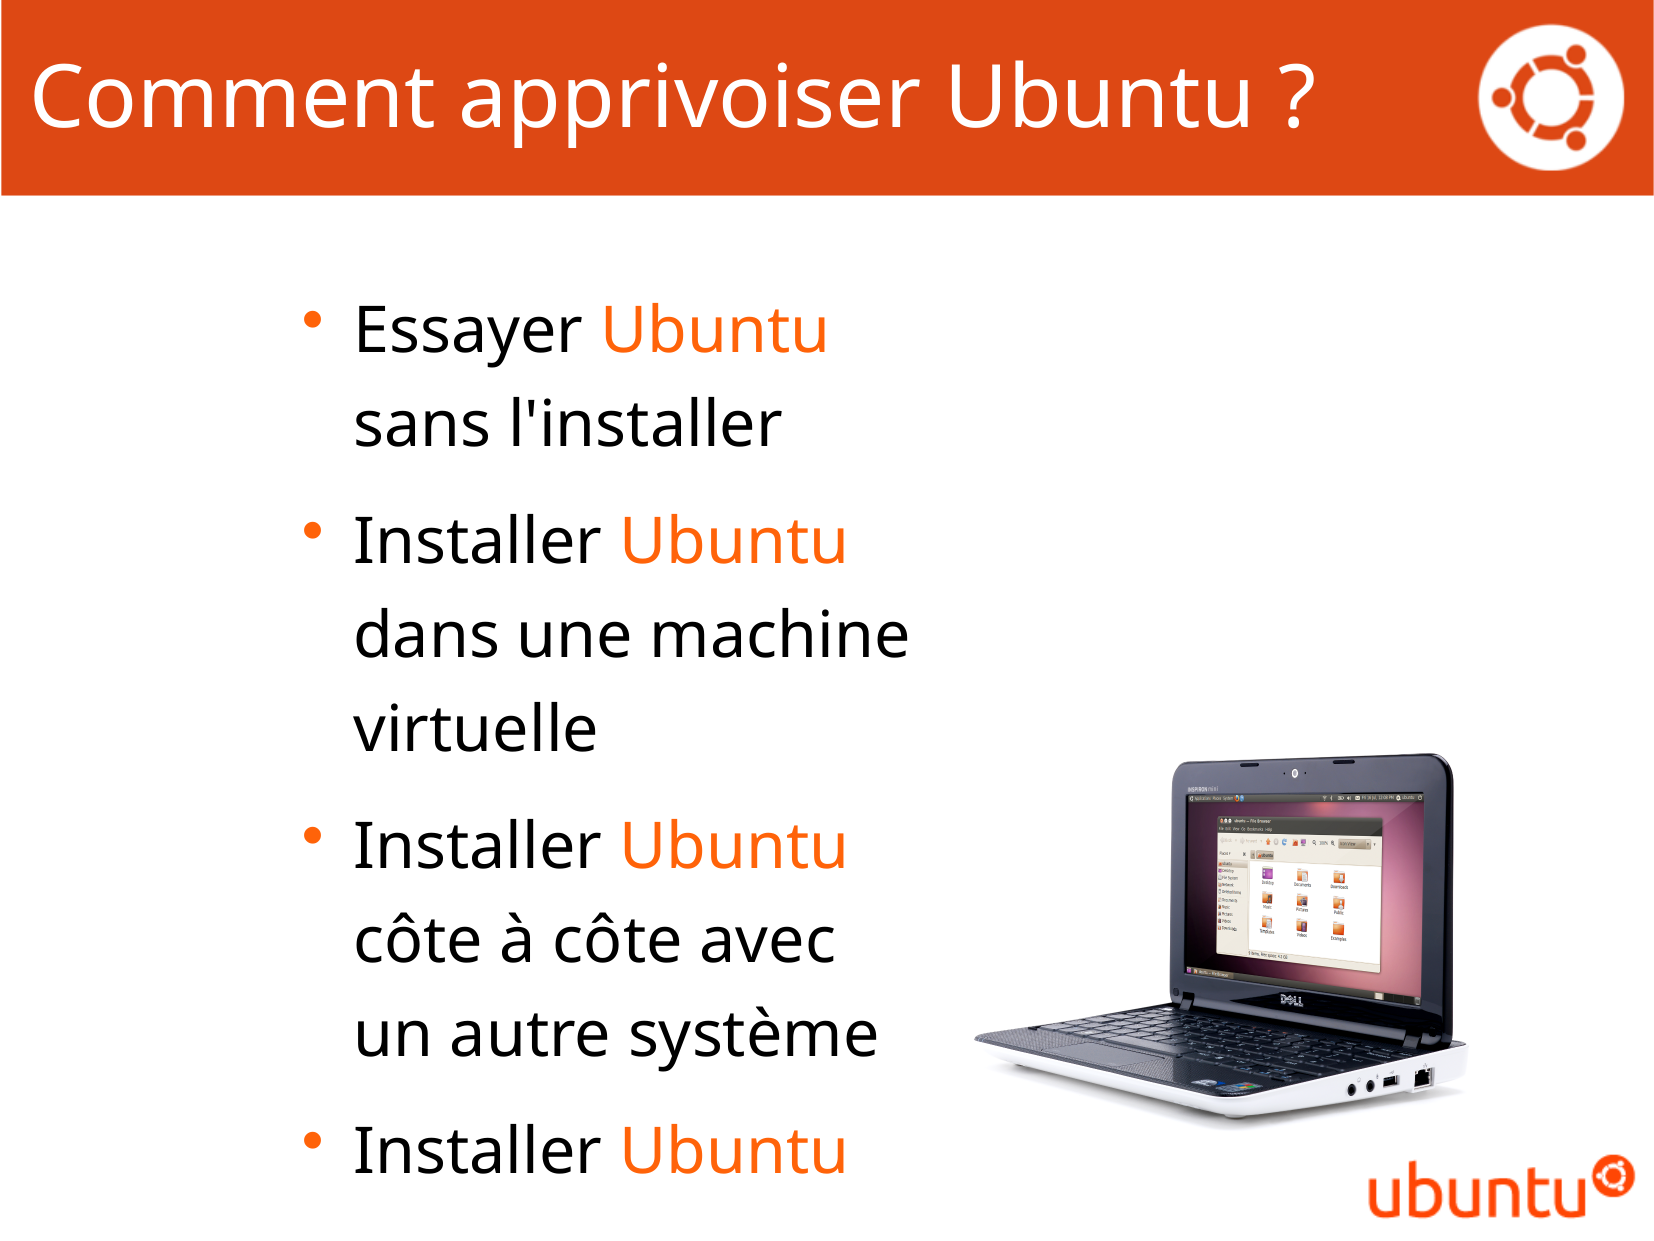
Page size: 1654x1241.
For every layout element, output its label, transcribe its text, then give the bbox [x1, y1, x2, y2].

list Essayer Ubuntu sans l'installer Installer Ubuntu dans une machine virtuelle Installer Ubuntu côte à côte avec un autre système Installer Ubuntu [284, 283, 1090, 1197]
title Comment apprivoiser Ubuntu ? [29, 0, 1418, 191]
picture [0, 0, 1654, 1241]
